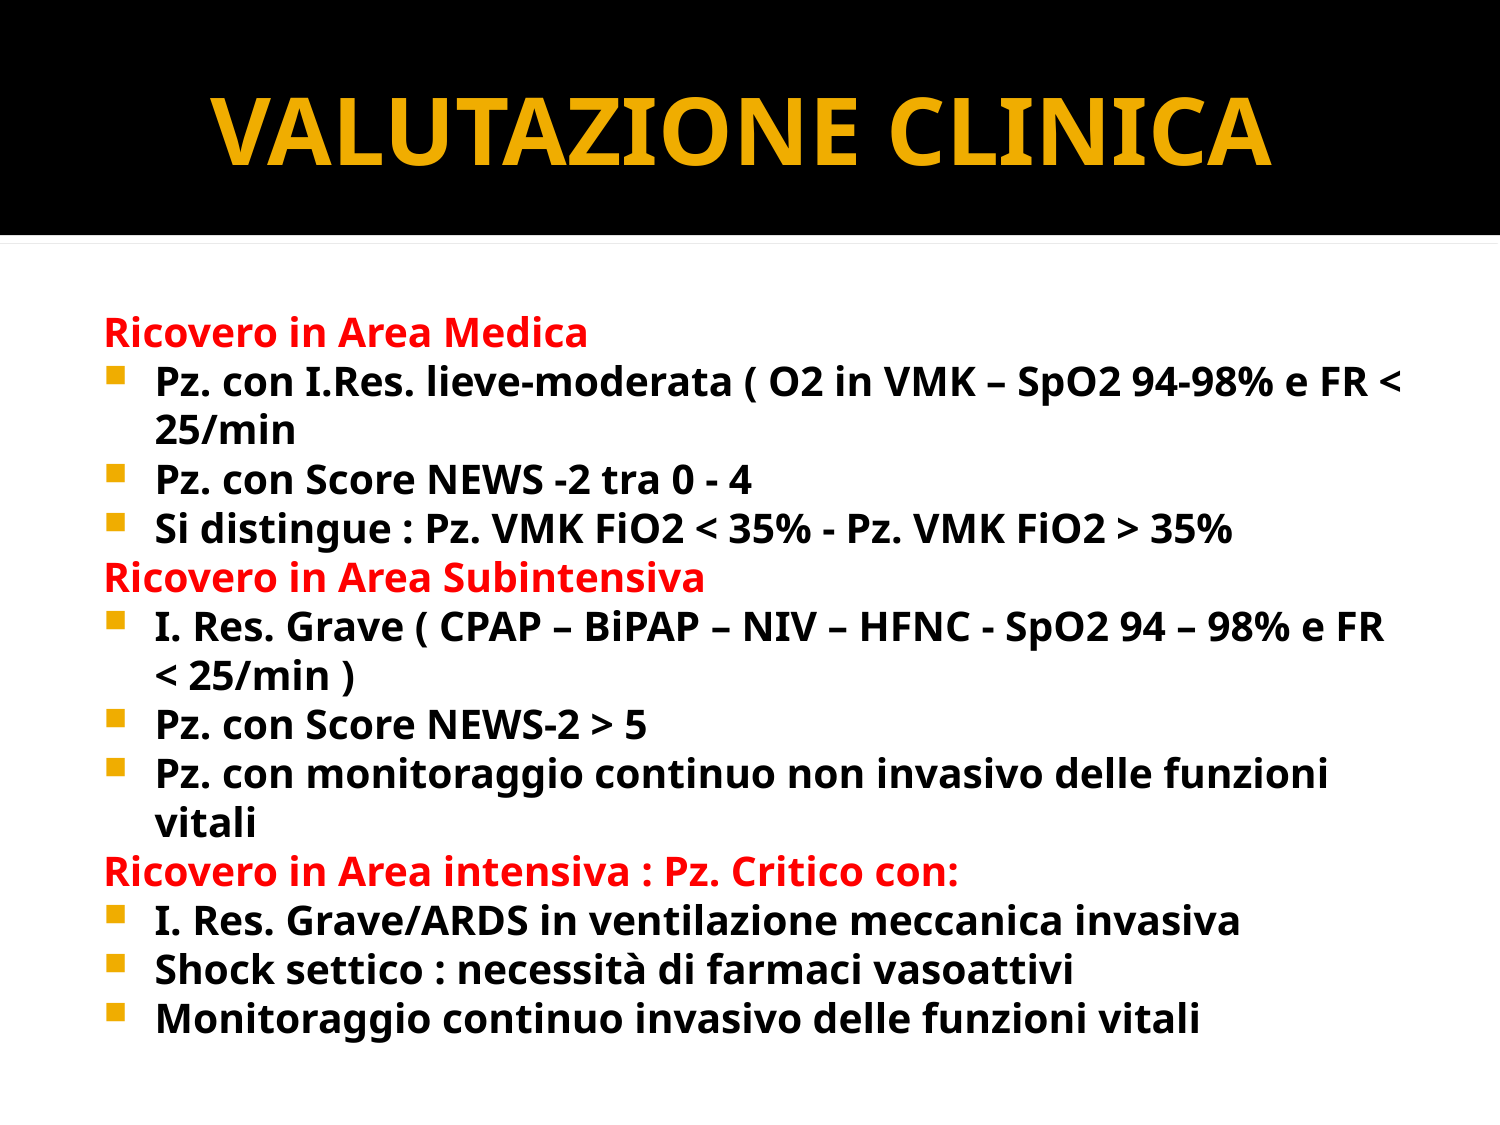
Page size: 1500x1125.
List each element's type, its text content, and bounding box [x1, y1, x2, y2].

list Ricovero in Area Medica Pz. con I.Res. lieve-moderata ( O2 in VMK – SpO2 94-98% e FR < 25/min Pz. con Score NEWS -2 tra 0 - 4 Si distingue : Pz. VMK FiO2 < 35% - Pz. VMK FiO2 > 35% Ricovero in Area Subintensiva I. Res. Grave ( CPAP – BiPAP – NIV – HFNC - SpO2 94 – 98% e FR < 25/min ) Pz. con Score NEWS-2 > 5 Pz. con monitoraggio continuo non invasivo delle funzioni vitali Ricovero in Area intensiva : Pz. Critico con: I. Res. Grave/ARDS in ventilazione meccanica invasiva Shock settico : necessità di farmaci vasoattivi Monitoraggio continuo invasivo delle funzioni vitali [75, 291, 1425, 1050]
title VALUTAZIONE CLINICA [75, 25, 1425, 231]
